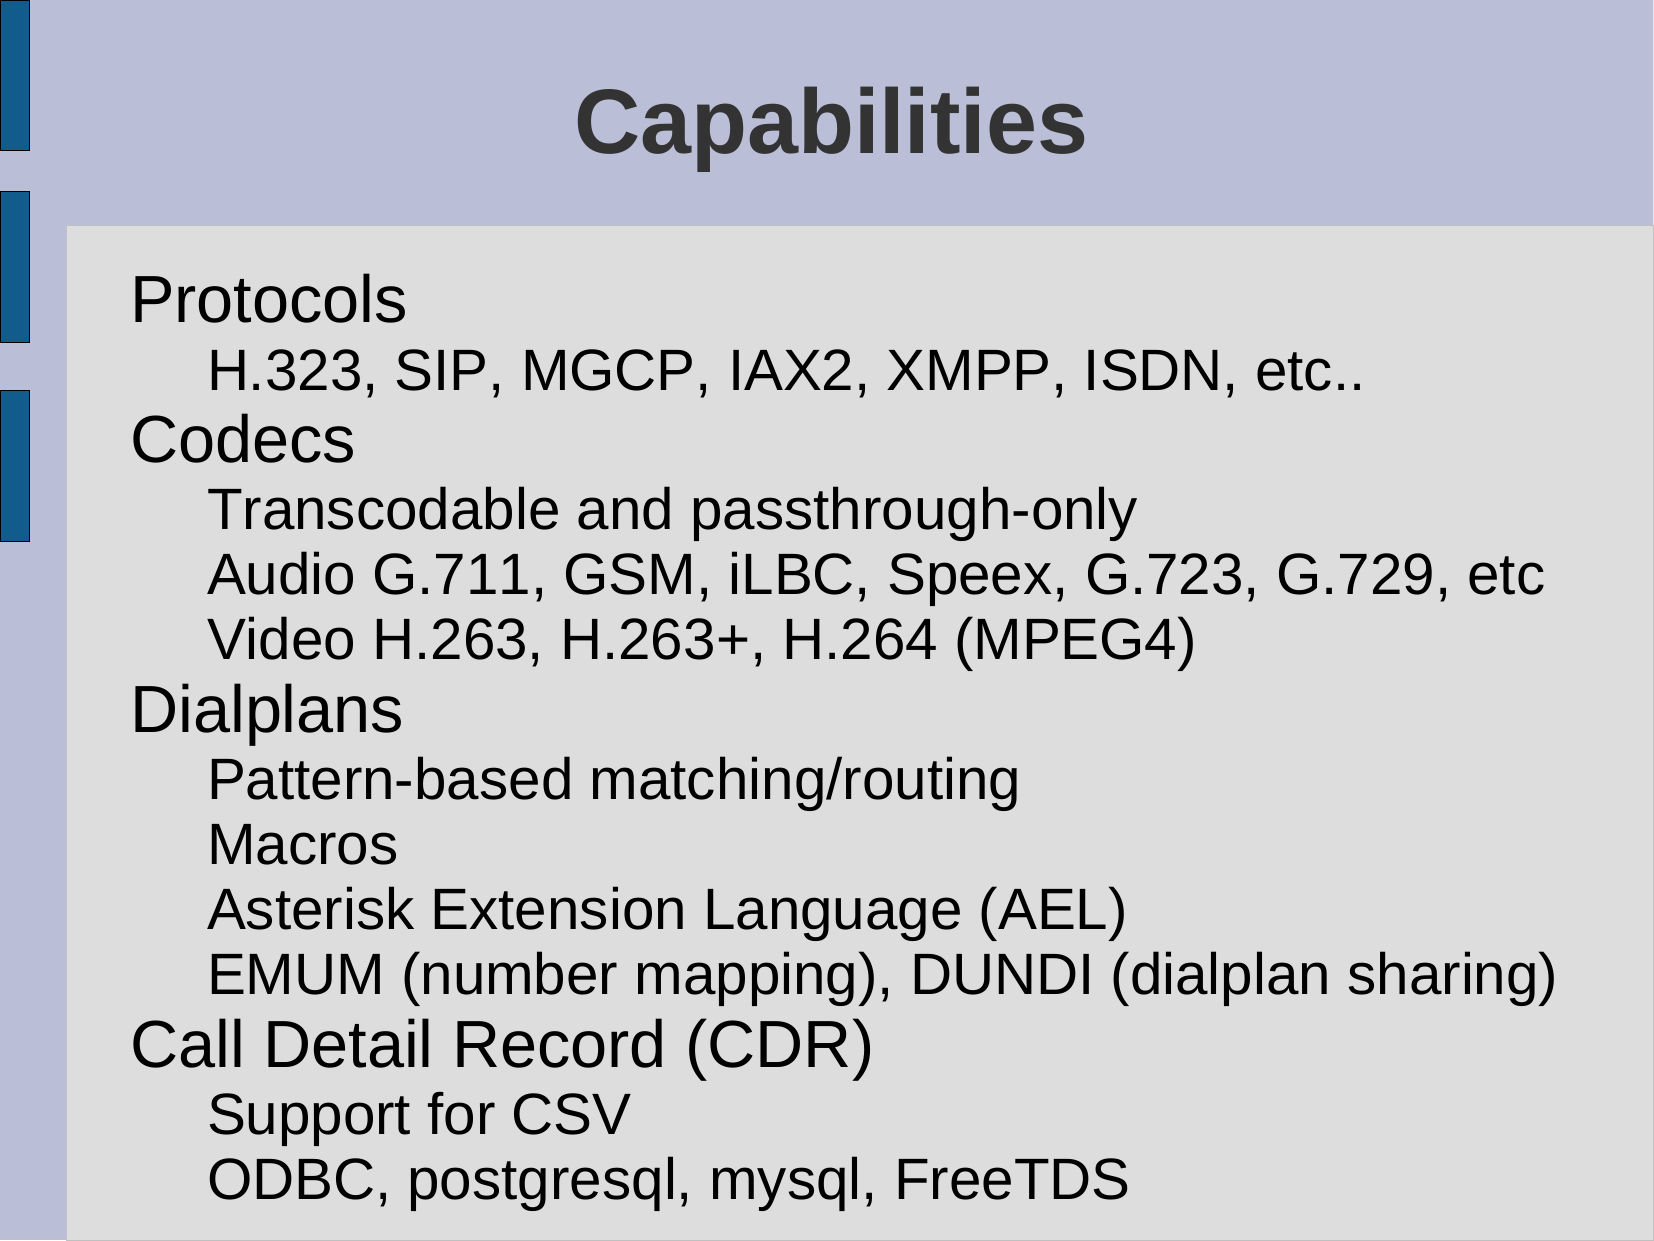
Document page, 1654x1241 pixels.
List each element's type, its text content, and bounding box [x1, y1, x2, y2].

title Capabilities [125, 17, 1538, 226]
list Protocols H.323, SIP, MGCP, IAX2, XMPP, ISDN, etc.. Codecs Transcodable and passthrough-only Audio G.711, GSM, iLBC, Speex, G.723, G.729, etc Video H.263, H.263+, H.264 (MPEG4) Dialplans Pattern-based matching/routing Macros Asterisk Extension Language (AEL) EMUM (number mapping), DUNDI (dialplan sharing) Call Detail Record (CDR) Support for CSV ODBC, postgresql, mysql, FreeTDS [112, 262, 1613, 1212]
